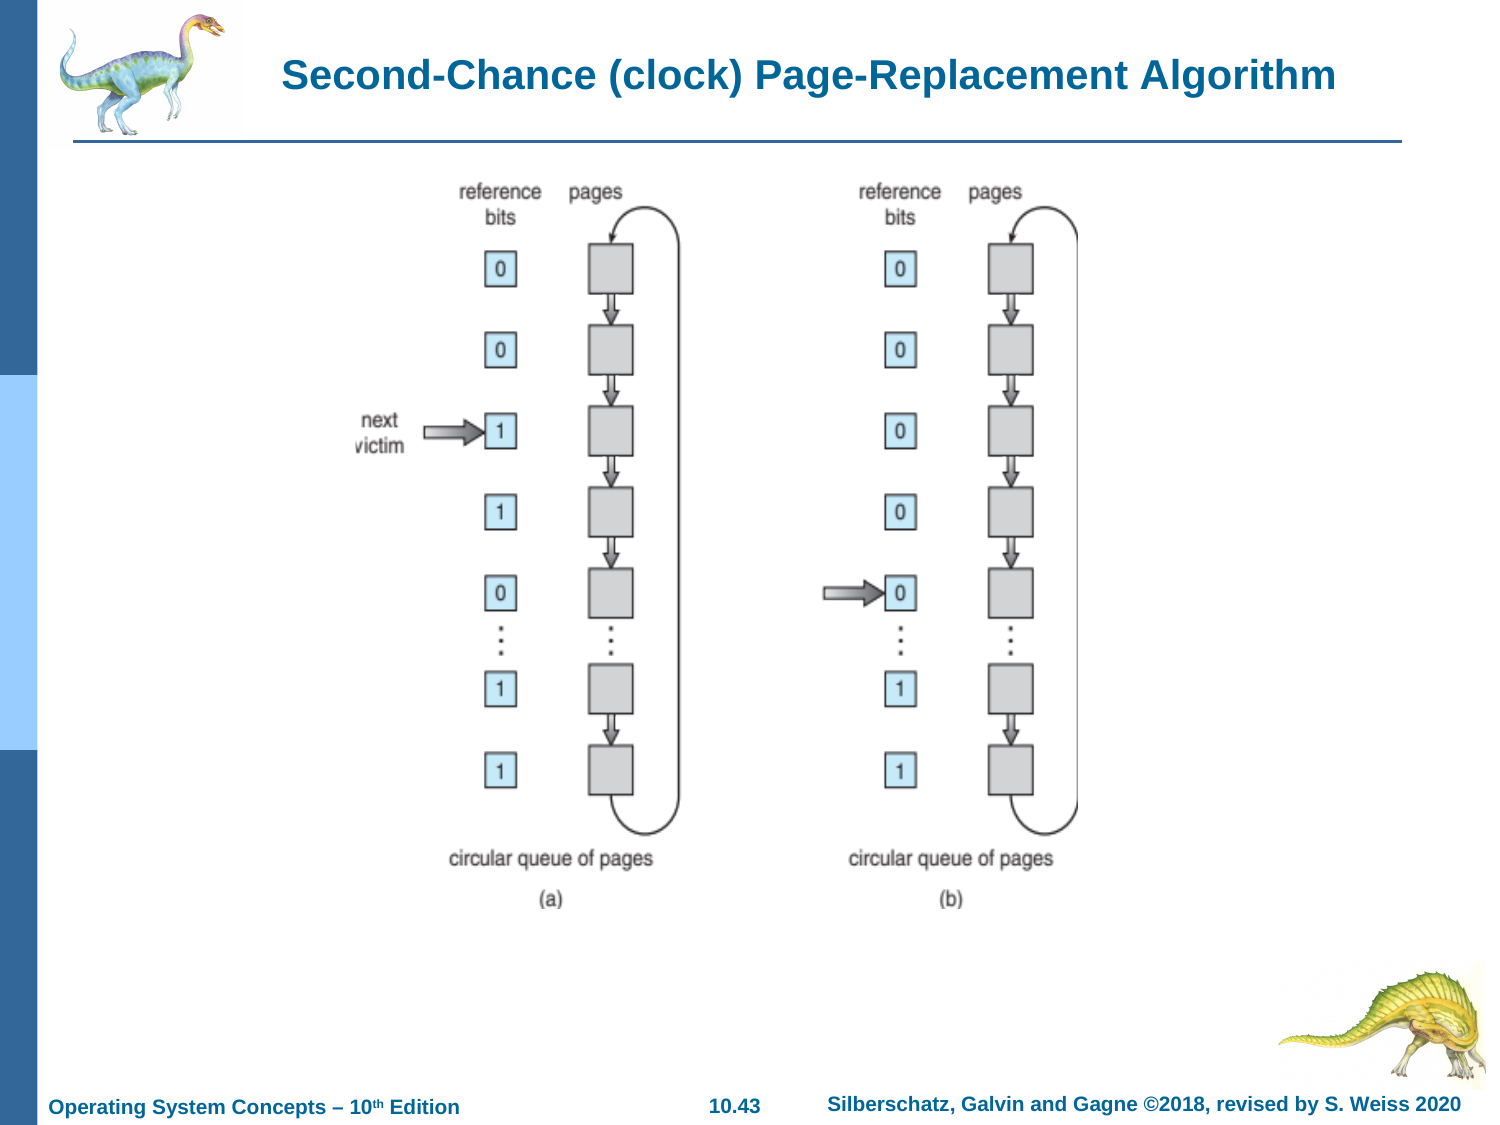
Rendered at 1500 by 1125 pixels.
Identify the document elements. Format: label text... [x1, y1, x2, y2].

picture [1275, 959, 1486, 1090]
picture [46, 0, 243, 149]
title Second-Chance (clock) Page-Replacement Algorithm [152, 29, 1467, 106]
picture [1144, 1096, 1152, 1101]
picture [355, 179, 1078, 909]
